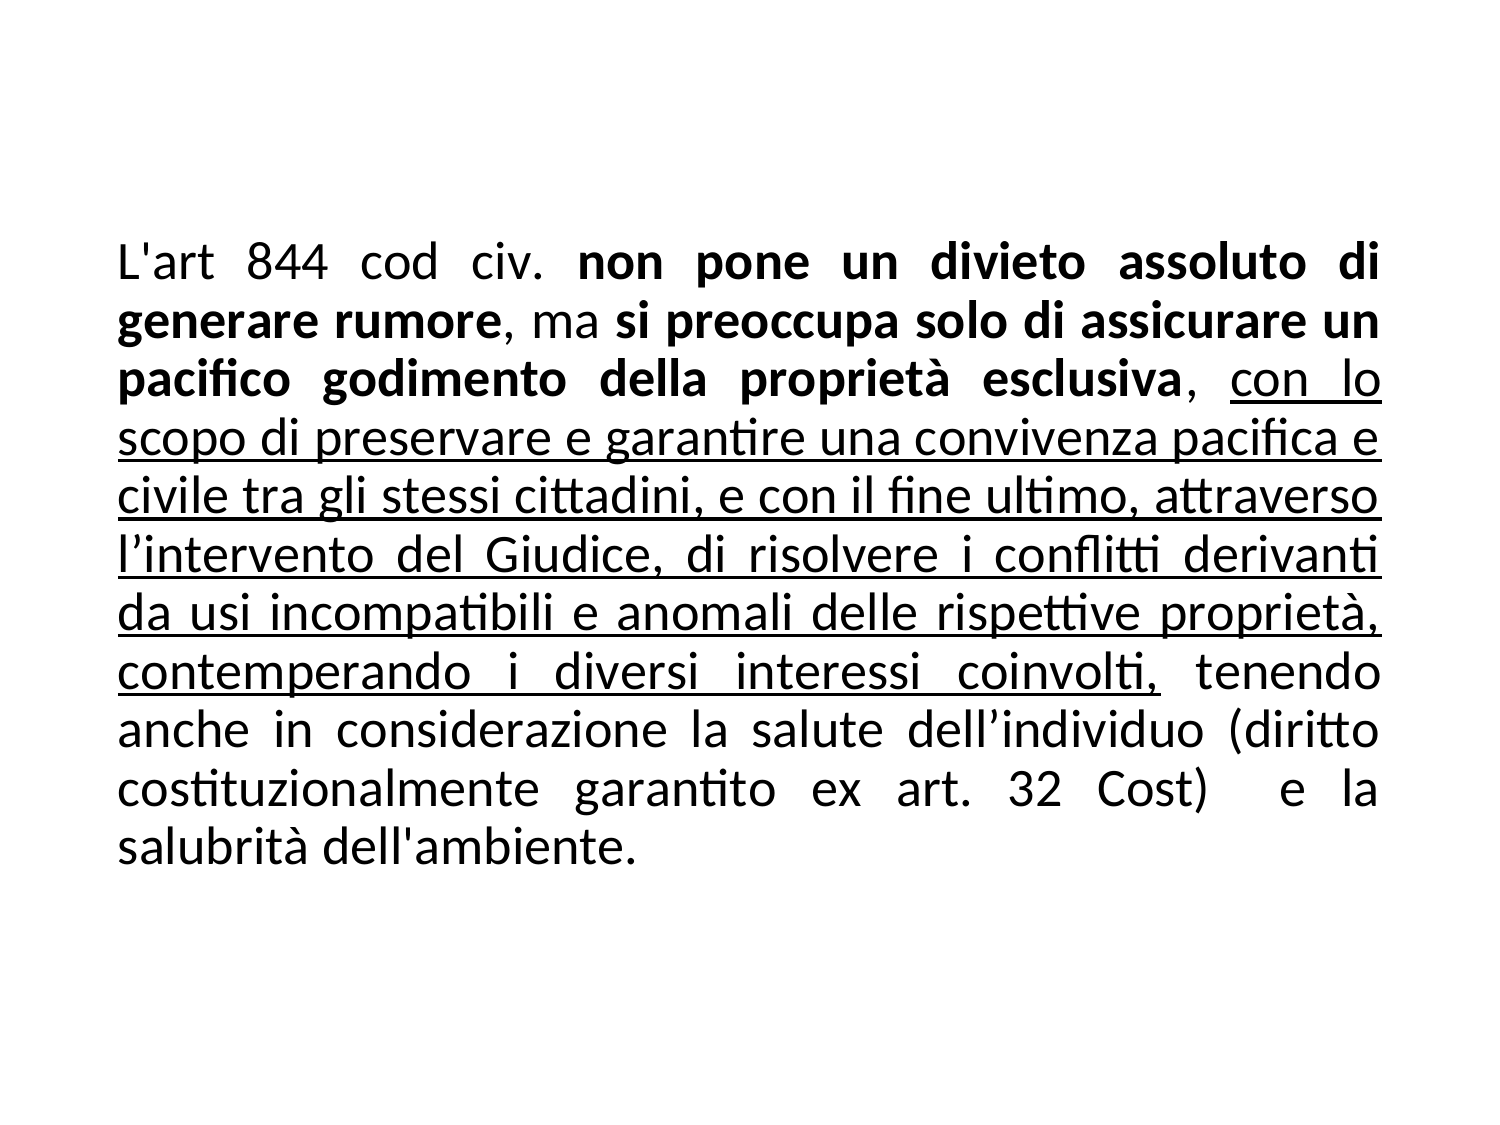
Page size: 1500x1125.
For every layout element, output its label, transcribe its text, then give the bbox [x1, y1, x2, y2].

list L'art 844 cod civ. non pone un divieto assoluto di generare rumore, ma si preoccupa solo di assicurare un pacifico godimento della proprietà esclusiva, con lo scopo di preservare e garantire una convivenza pacifica e civile tra gli stessi cittadini, e con il fine ultimo, attraverso l’intervento del Giudice, di risolvere i conflitti derivanti da usi incompatibili e anomali delle rispettive proprietà, contemperando i diversi interessi coinvolti, tenendo anche in considerazione la salute dell’individuo (diritto costituzionalmente garantito ex art. 32 Cost) e la salubrità dell'ambiente. [103, 70, 1397, 1014]
